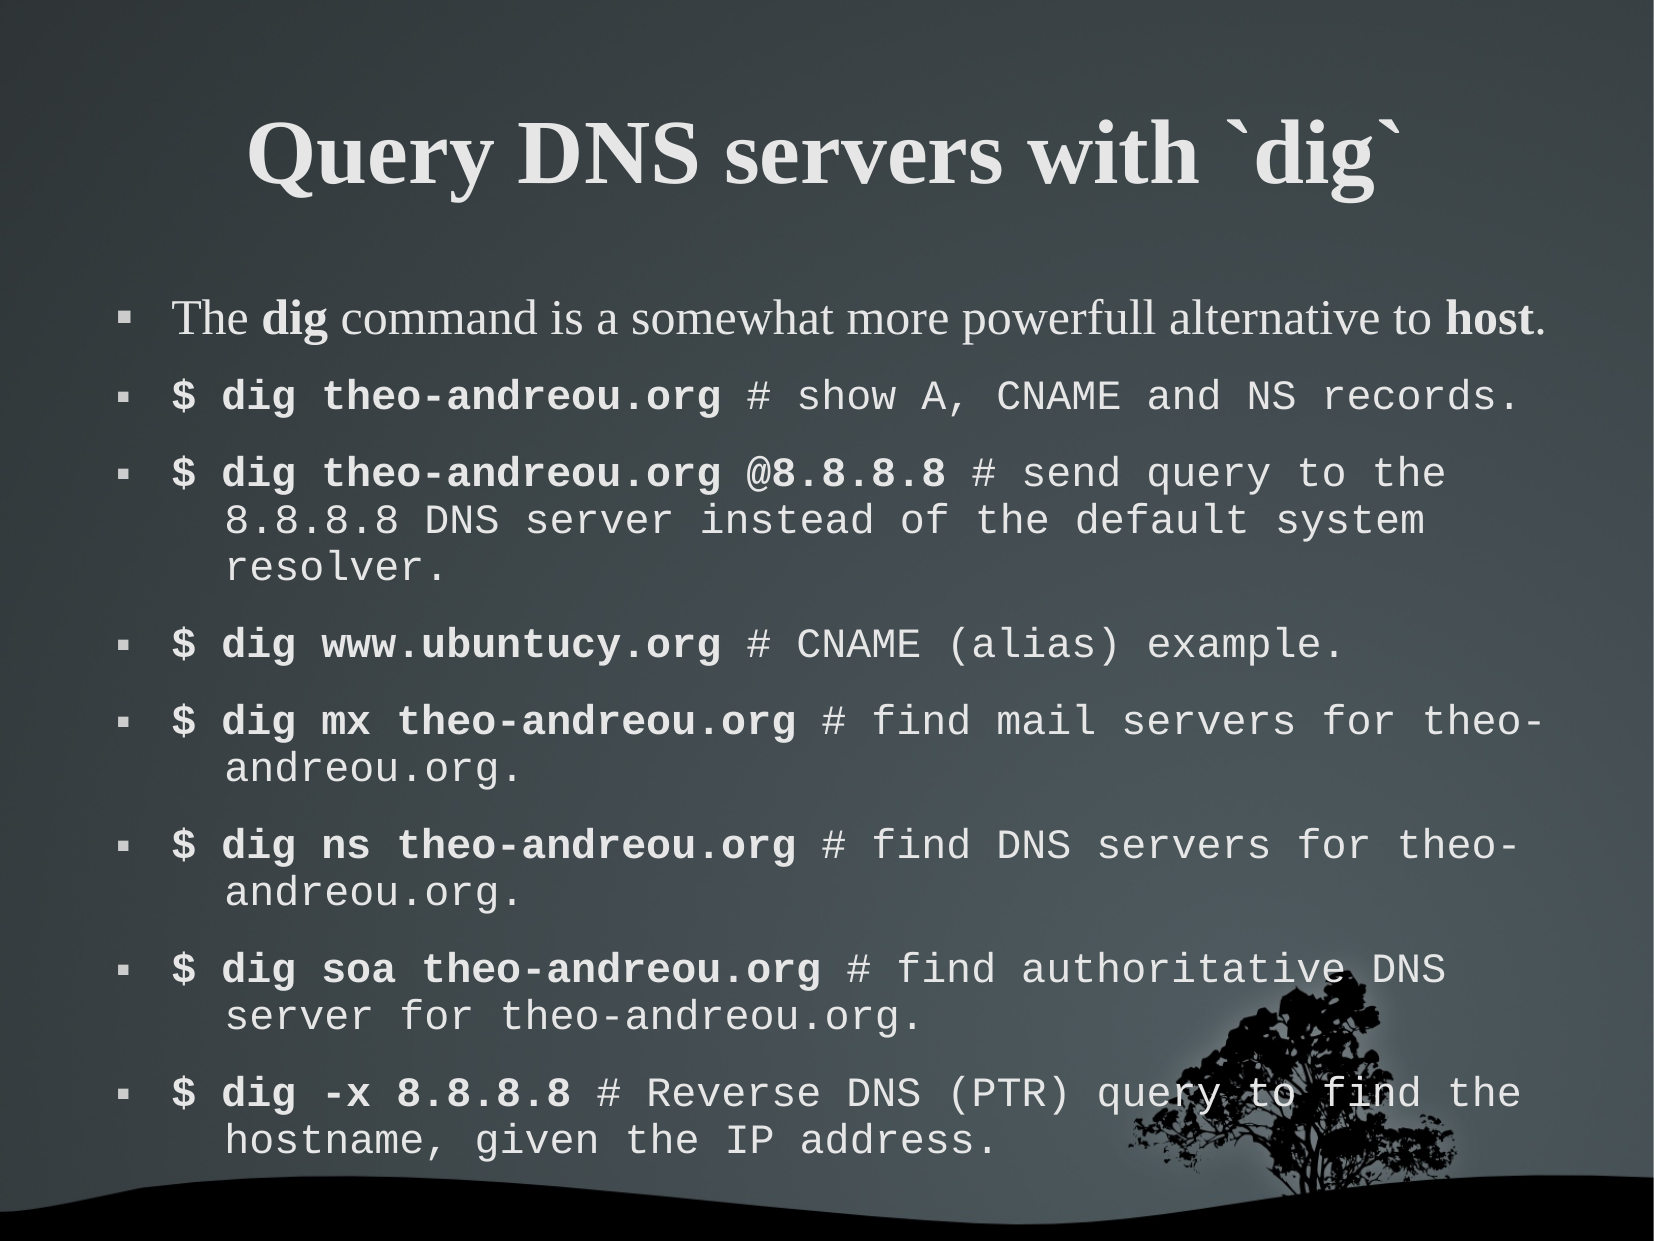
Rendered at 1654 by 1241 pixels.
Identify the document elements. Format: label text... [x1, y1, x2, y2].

picture [0, 0, 1654, 1241]
title Query DNS servers with `dig` [82, 33, 1571, 273]
list The dig command is a somewhat more powerfull alternative to host. $ dig theo-andreou.org # show Α, CNAME and NS records. $ dig theo-andreou.org @8.8.8.8 # send query to the 8.8.8.8 DNS server instead of the default system resolver. $ dig www.ubuntucy.org # CNAME (alias) example. $ dig mx theo-andreou.org # find mail servers for theo-andreou.org. $ dig ns theo-andreou.org # find DNS servers for theo-andreou.org. $ dig soa theo-andreou.org # find authoritative DNS server for theo-andreou.org. $ dig -x 8.8.8.8 # Reverse DNS (PTR) query to find the hostname, given the IP address. [82, 290, 1571, 1166]
